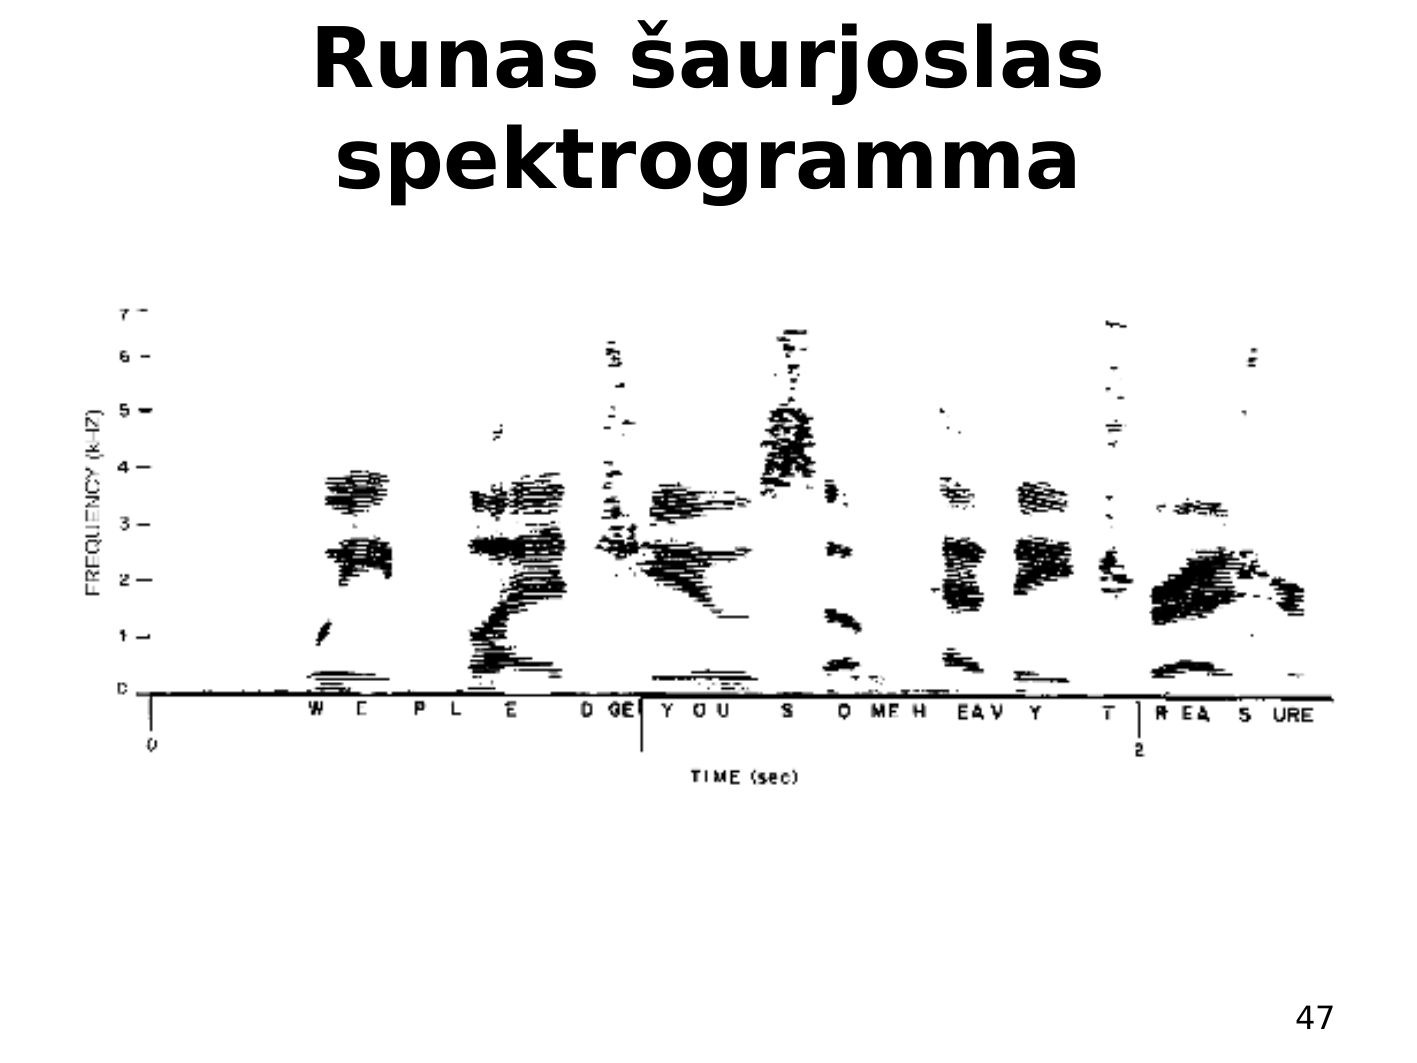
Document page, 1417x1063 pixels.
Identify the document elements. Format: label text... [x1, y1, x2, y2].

picture [70, 289, 1346, 824]
title Runas šaurjoslas spektrogramma [70, 42, 1346, 168]
